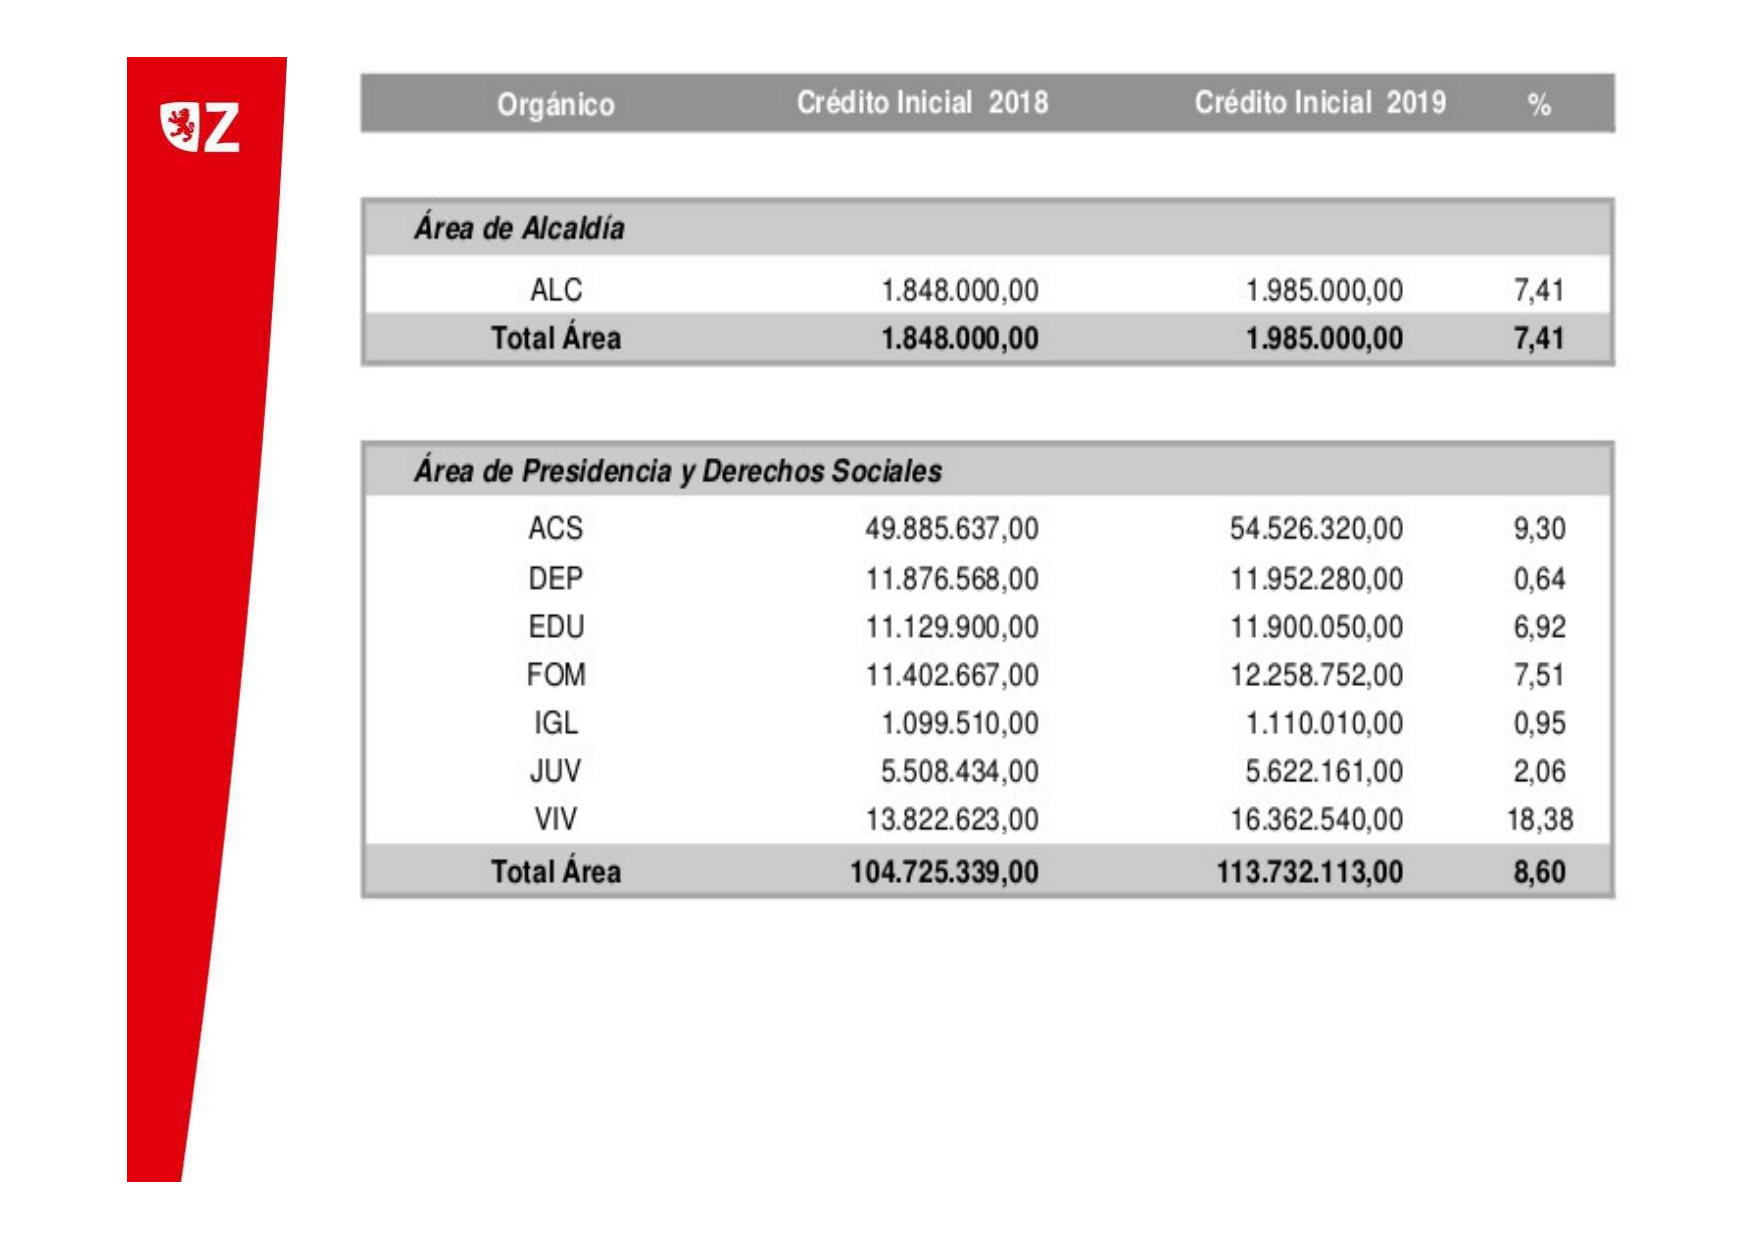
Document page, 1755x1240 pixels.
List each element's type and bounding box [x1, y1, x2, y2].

picture [329, 47, 1642, 922]
picture [127, 57, 288, 1182]
